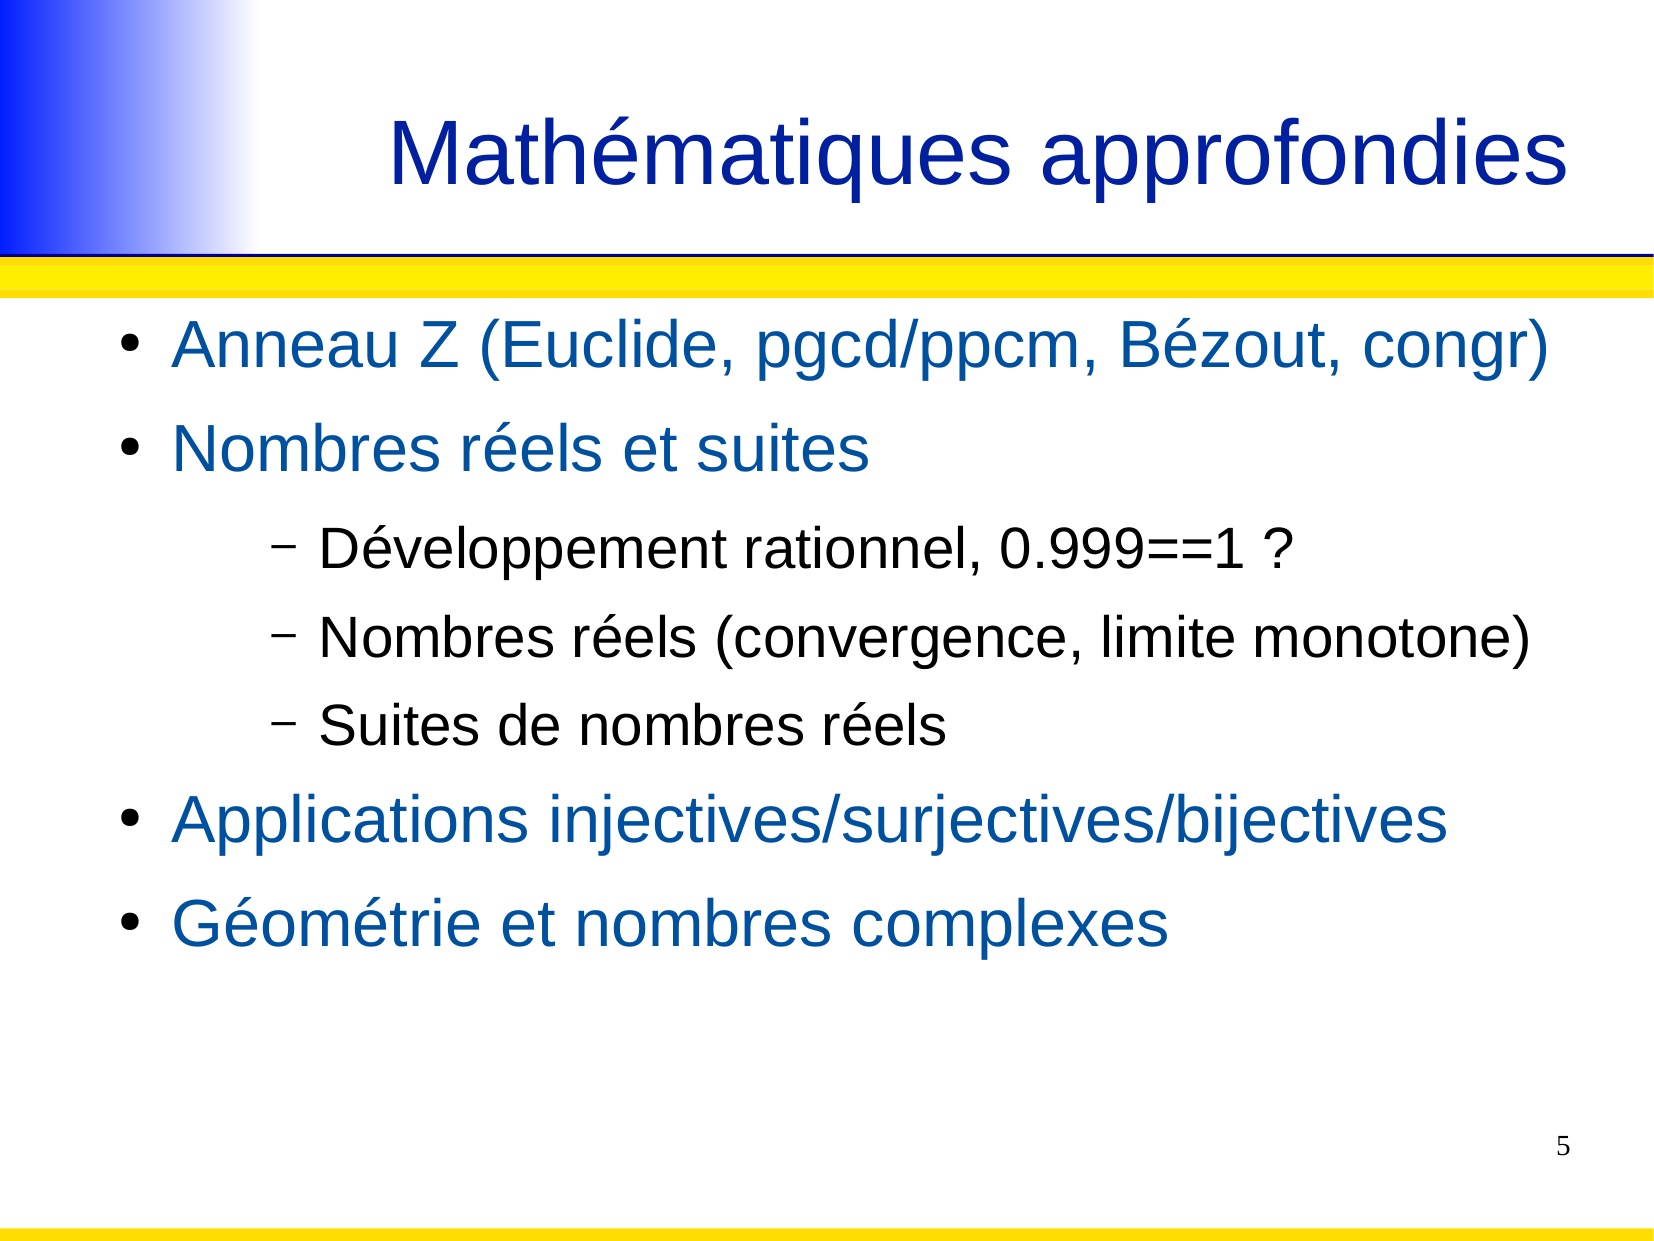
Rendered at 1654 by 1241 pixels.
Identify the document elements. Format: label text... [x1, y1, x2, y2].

list Anneau Z (Euclide, pgcd/ppcm, Bézout, congr) Nombres réels et suites Développement rationnel, 0.999==1 ? Nombres réels (convergence, limite monotone) Suites de nombres réels Applications injectives/surjectives/bijectives Géométrie et nombres complexes [82, 307, 1571, 1126]
title Mathématiques approfondies [372, 49, 1571, 257]
